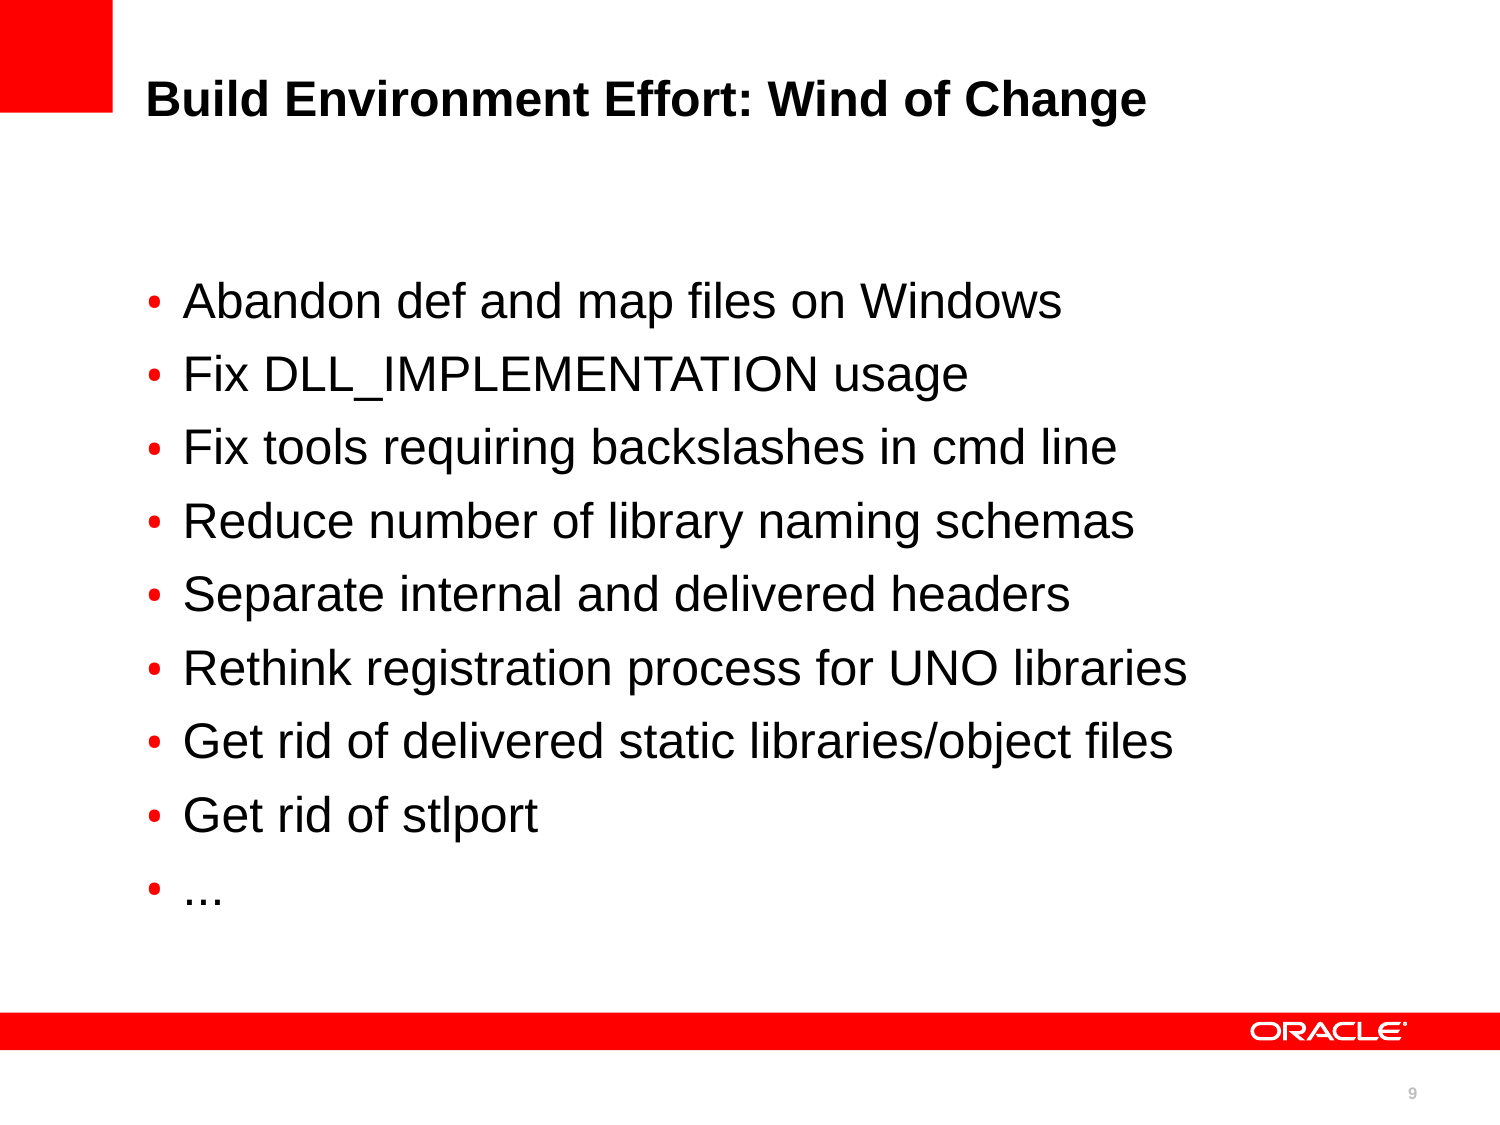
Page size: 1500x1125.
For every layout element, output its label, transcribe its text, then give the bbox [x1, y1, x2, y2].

list Abandon def and map files on Windows Fix DLL_IMPLEMENTATION usage Fix tools requiring backslashes in cmd line Reduce number of library naming schemas Separate internal and delivered headers Rethink registration process for UNO libraries Get rid of delivered static libraries/object files Get rid of stlport ... [145, 272, 1423, 1125]
title Build Environment Effort: Wind of Change [145, 67, 1388, 220]
